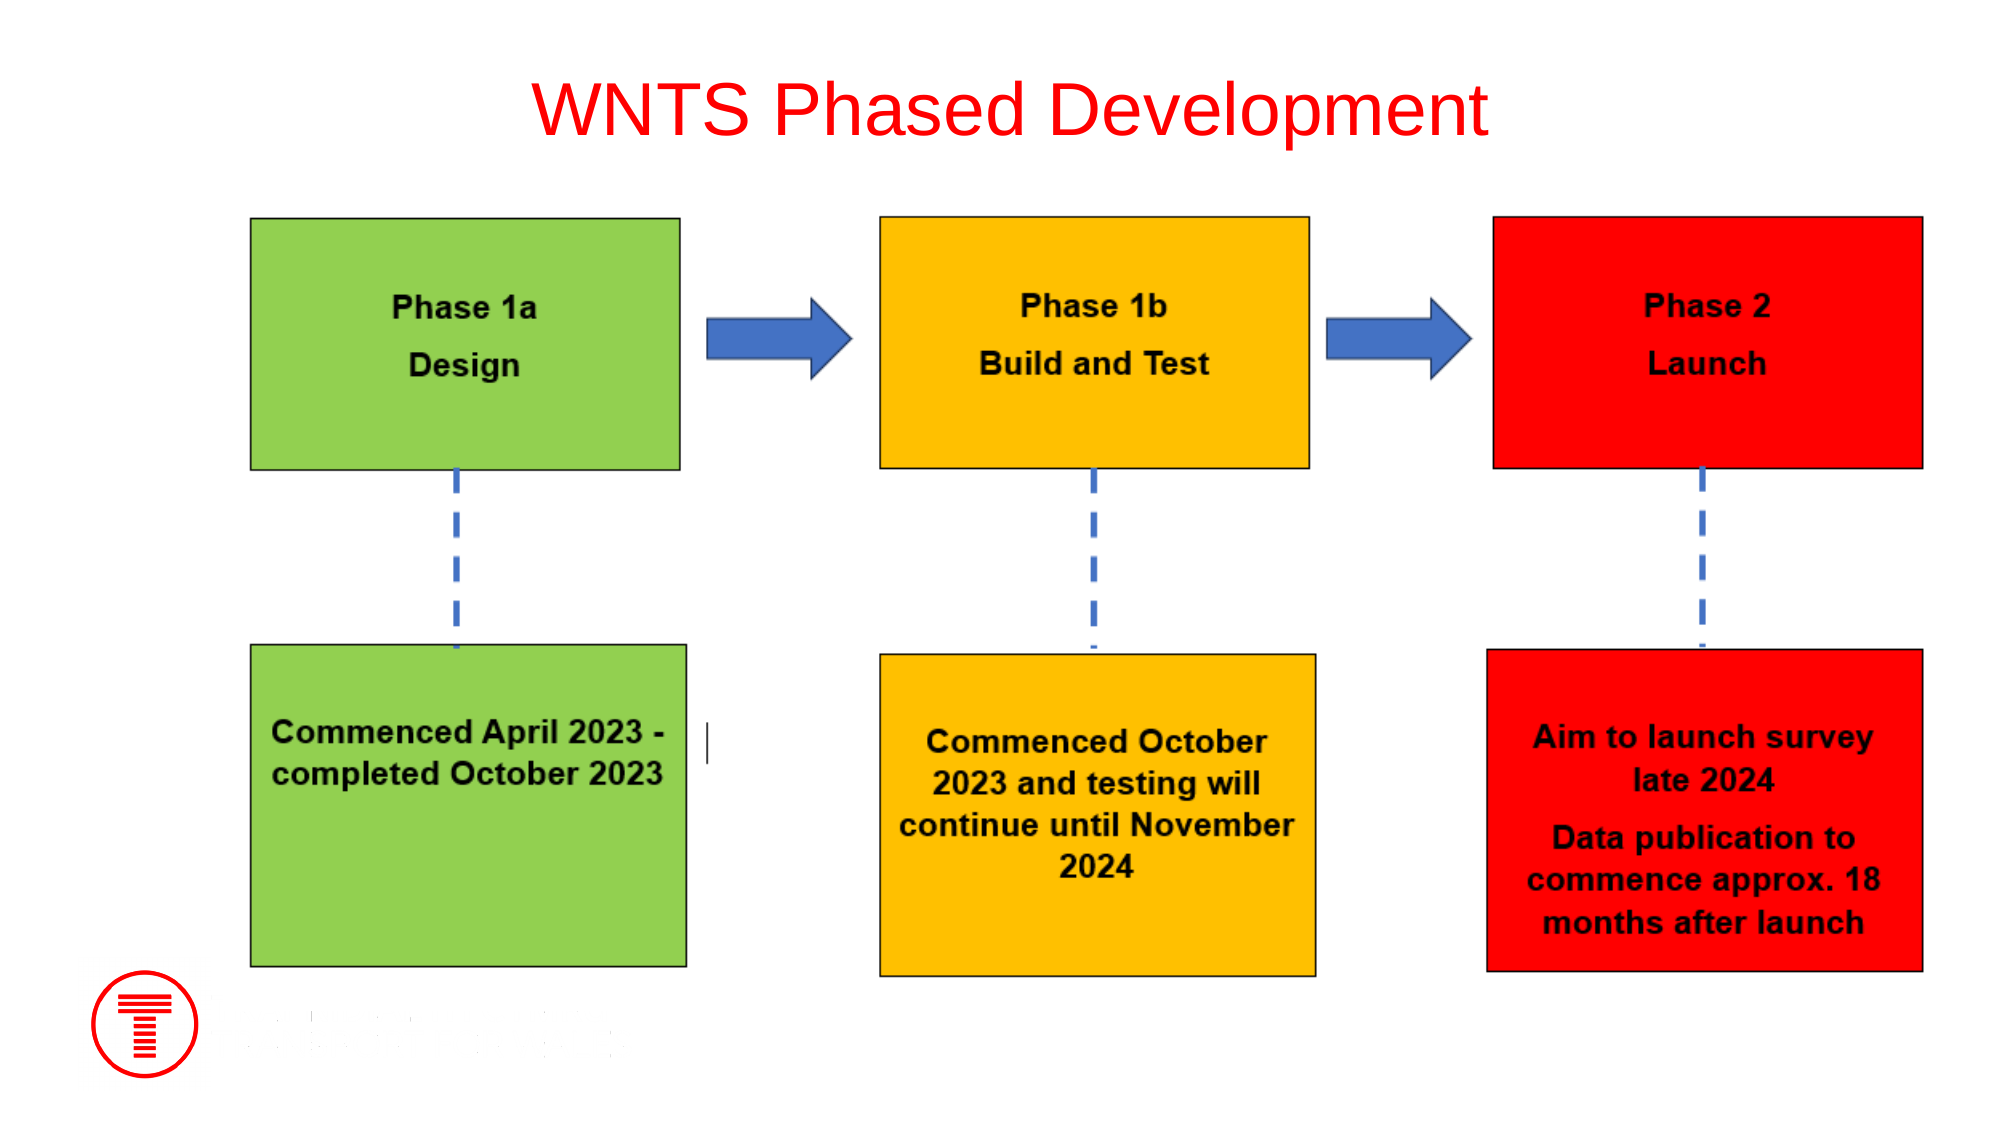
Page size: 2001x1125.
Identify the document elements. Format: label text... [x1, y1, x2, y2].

picture [223, 178, 1959, 1011]
text_box WNTS Phased Development [327, 52, 1695, 159]
